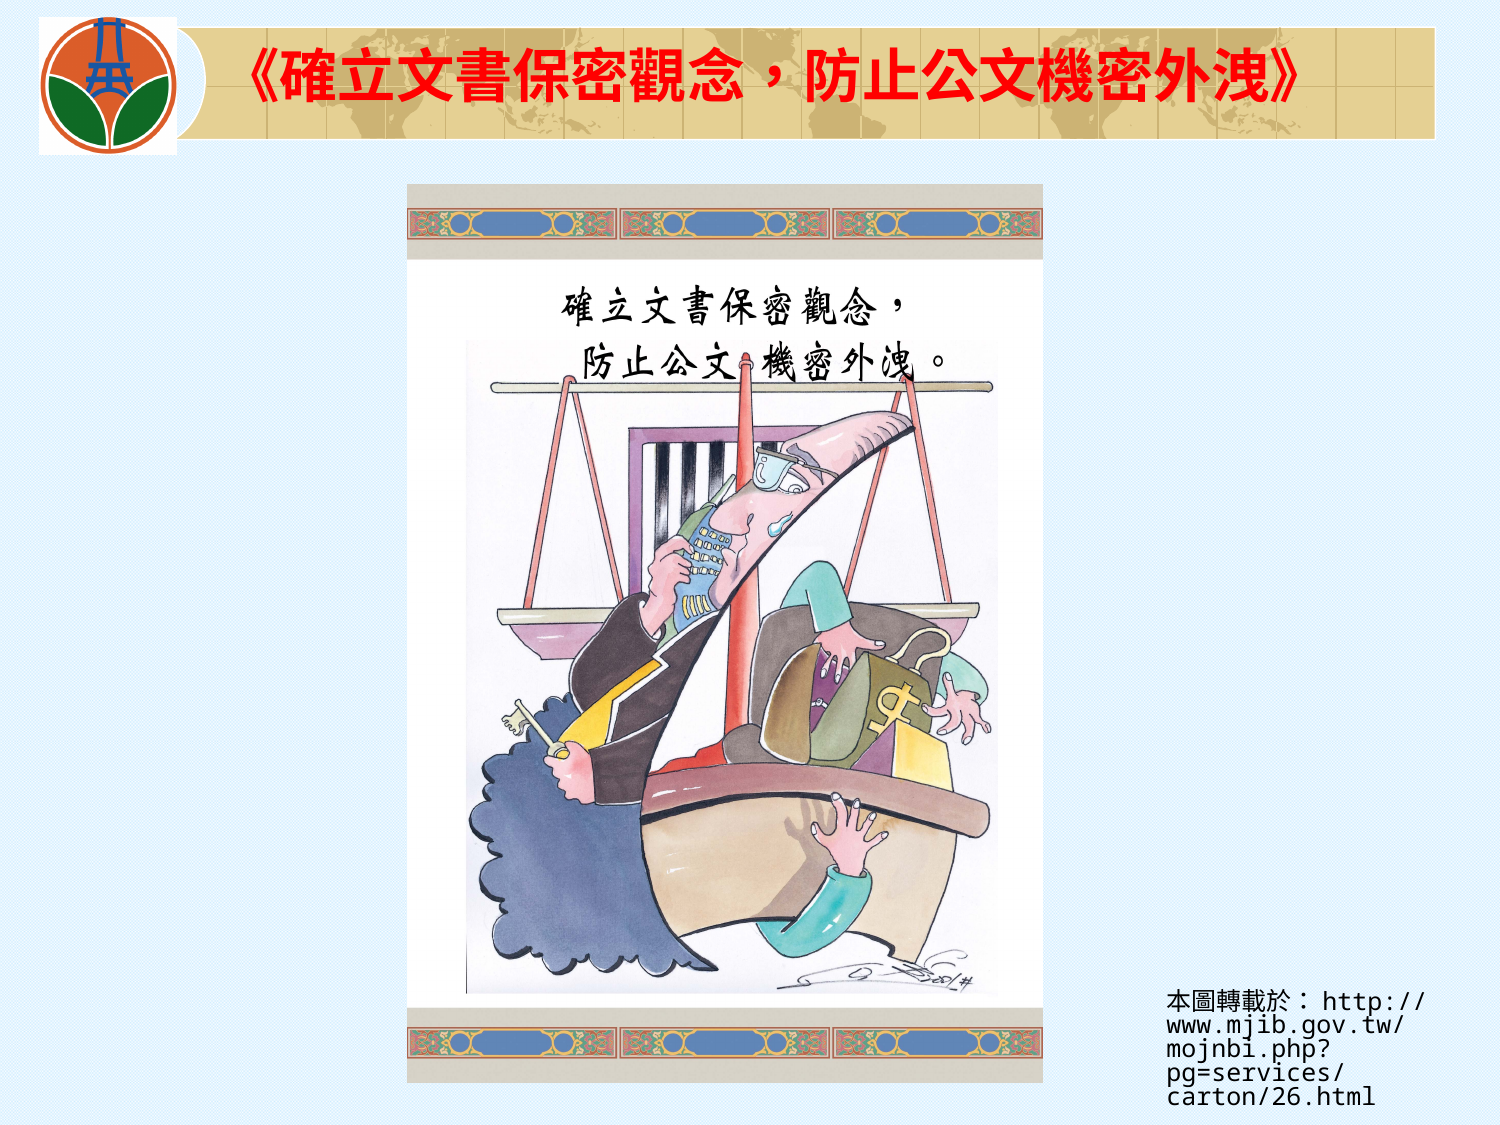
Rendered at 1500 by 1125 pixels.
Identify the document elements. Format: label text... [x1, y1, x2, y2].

picture [0, 0, 1500, 1125]
text_box 《確立文書保密觀念，防止公文機密外洩》 [206, 31, 1424, 117]
list 本圖轉載於：http://www.mjib.gov.tw/mojnbi.php?pg=services/carton/26.html [1151, 983, 1471, 1125]
